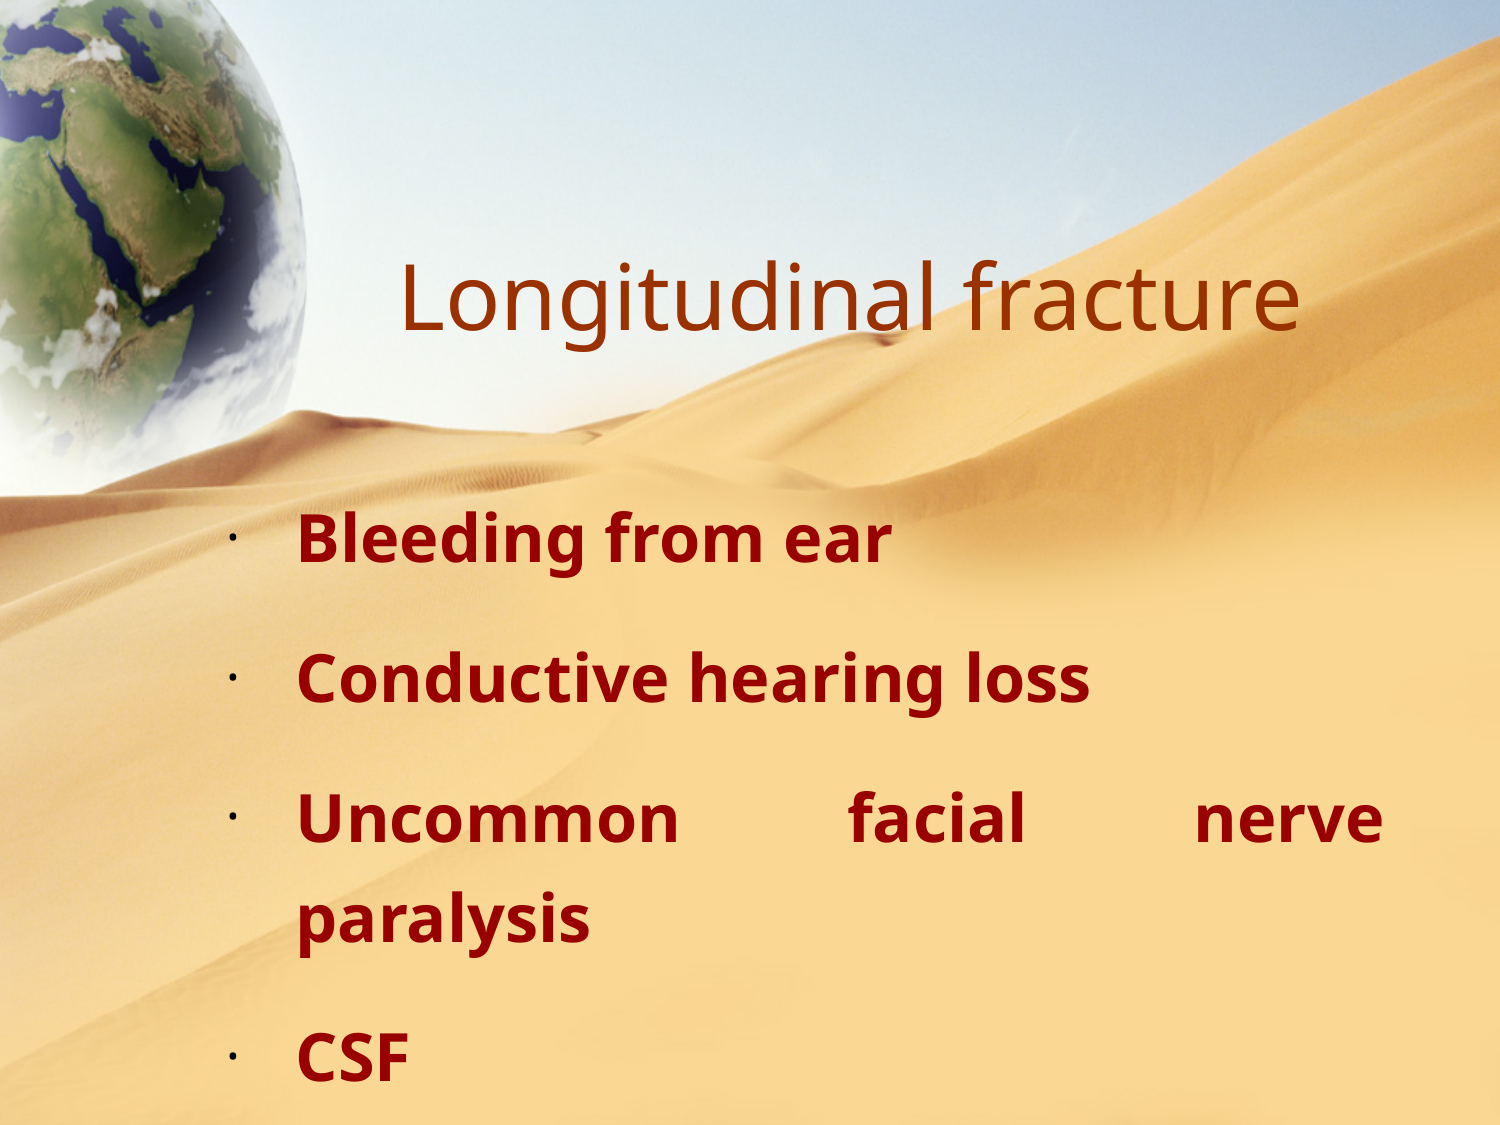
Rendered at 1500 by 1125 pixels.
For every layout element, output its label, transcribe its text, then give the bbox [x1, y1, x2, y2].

text_box Longitudinal fracture [225, 224, 1500, 413]
picture [0, 0, 1500, 1125]
text_box Bleeding from ear Conductive hearing loss Uncommon facial nerve paralysis CSF [212, 474, 1400, 1000]
